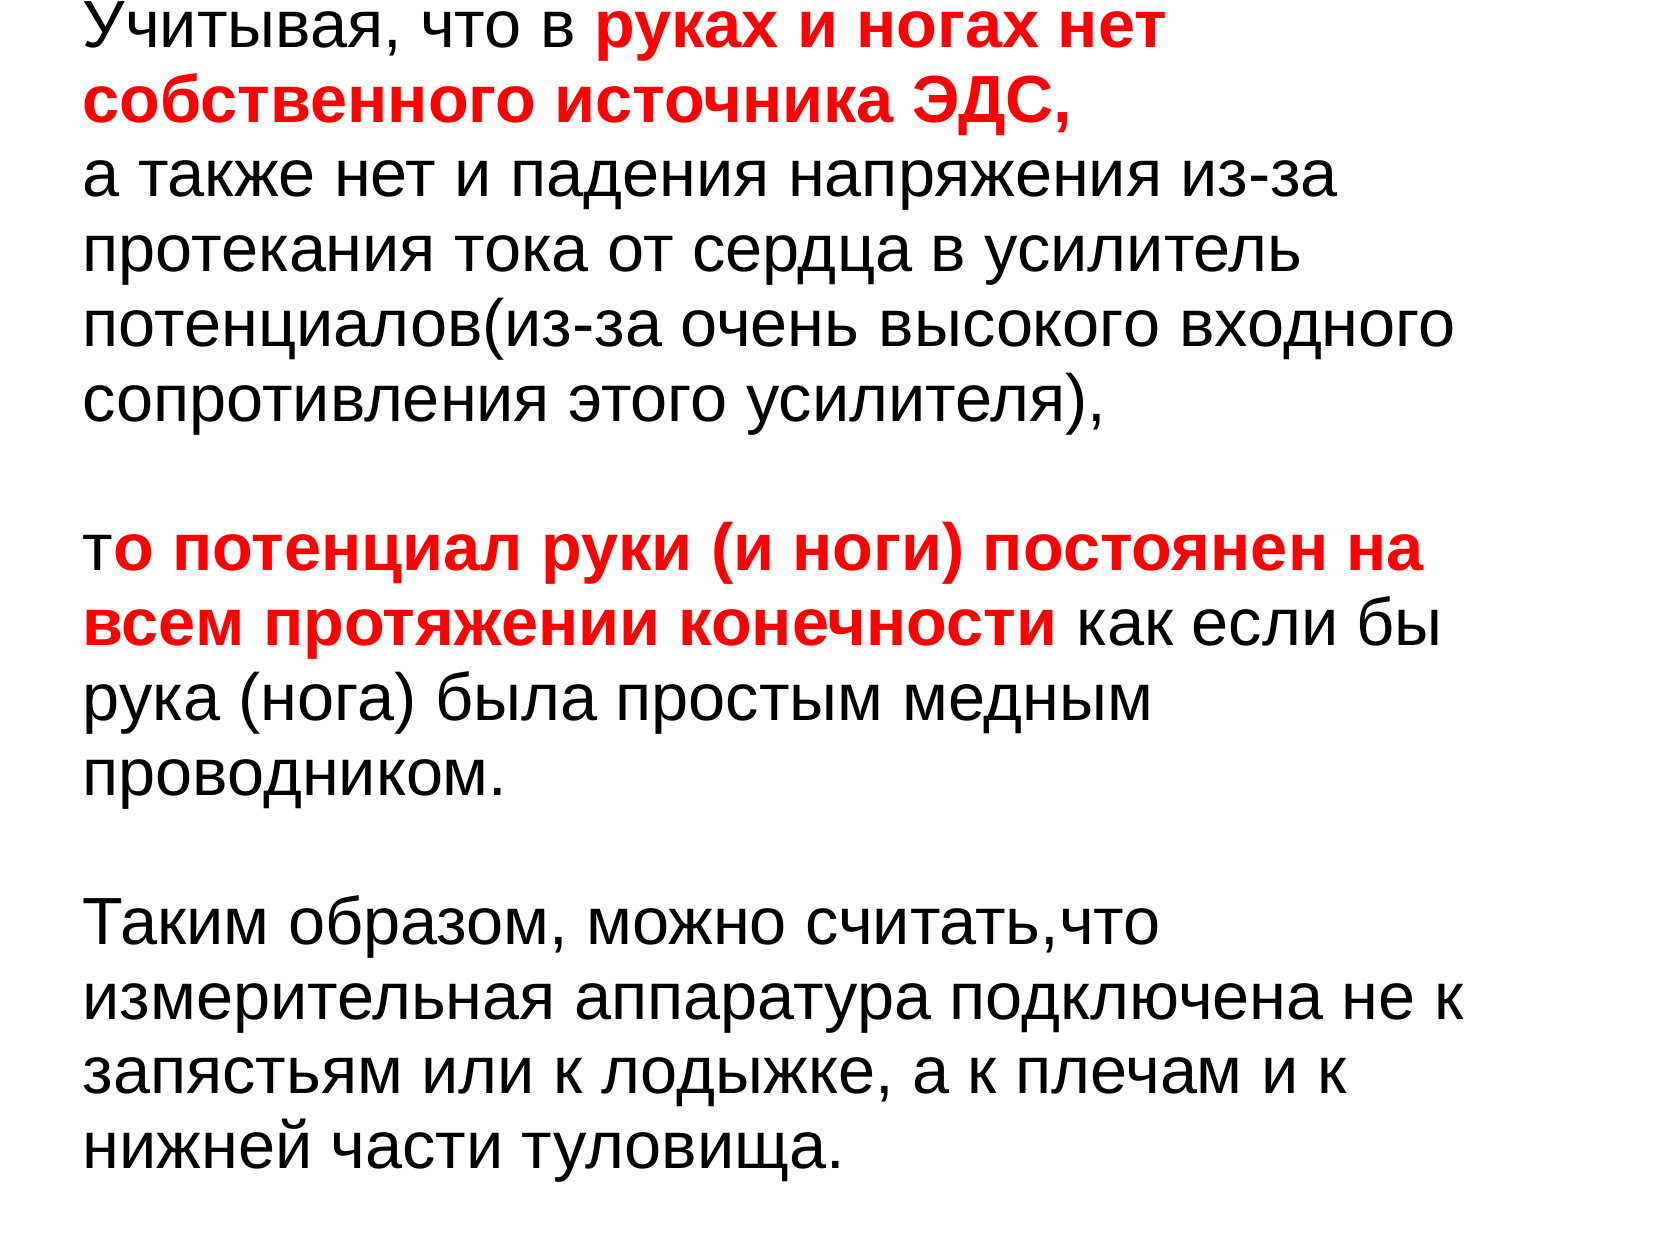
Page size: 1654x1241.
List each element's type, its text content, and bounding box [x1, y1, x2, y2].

subtitle Учитывая, что в руках и нoгax нет собственного источника ЭДС, а также нет и падения напряжения из-за протекания тока от сердца в усилитель потенциалов(из-за очень высокoгo входного сопротивления этого усилителя), то потенциал руки (и ноги) постоянен на всем протяжении конечности как если бы рука (нога) была простым медным проводником. Таким образом, можно считать,что измерительная аппаратура подключена не к запястьям или к лодыжке, а к плечам и к нижней части туловища. [82, 0, 1571, 1184]
